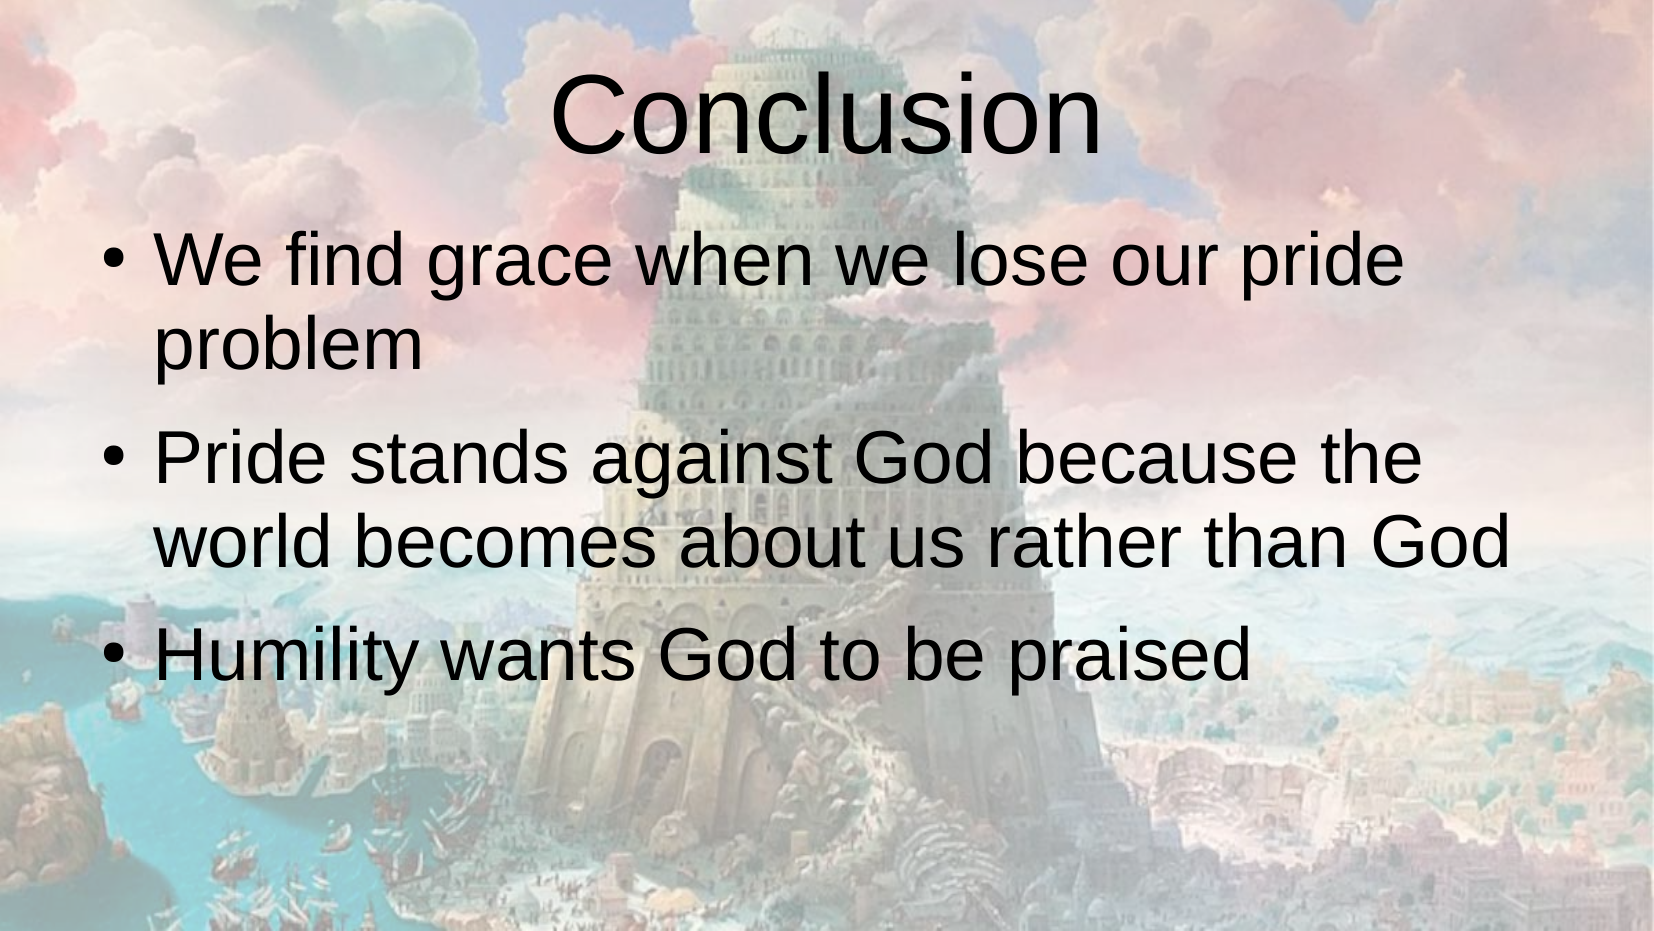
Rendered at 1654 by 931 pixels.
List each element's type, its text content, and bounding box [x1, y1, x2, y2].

title Conclusion [82, 37, 1571, 193]
list We find grace when we lose our pride problem Pride stands against God because the world becomes about us rather than God Humility wants God to be praised [82, 217, 1576, 863]
picture [0, 0, 1654, 931]
